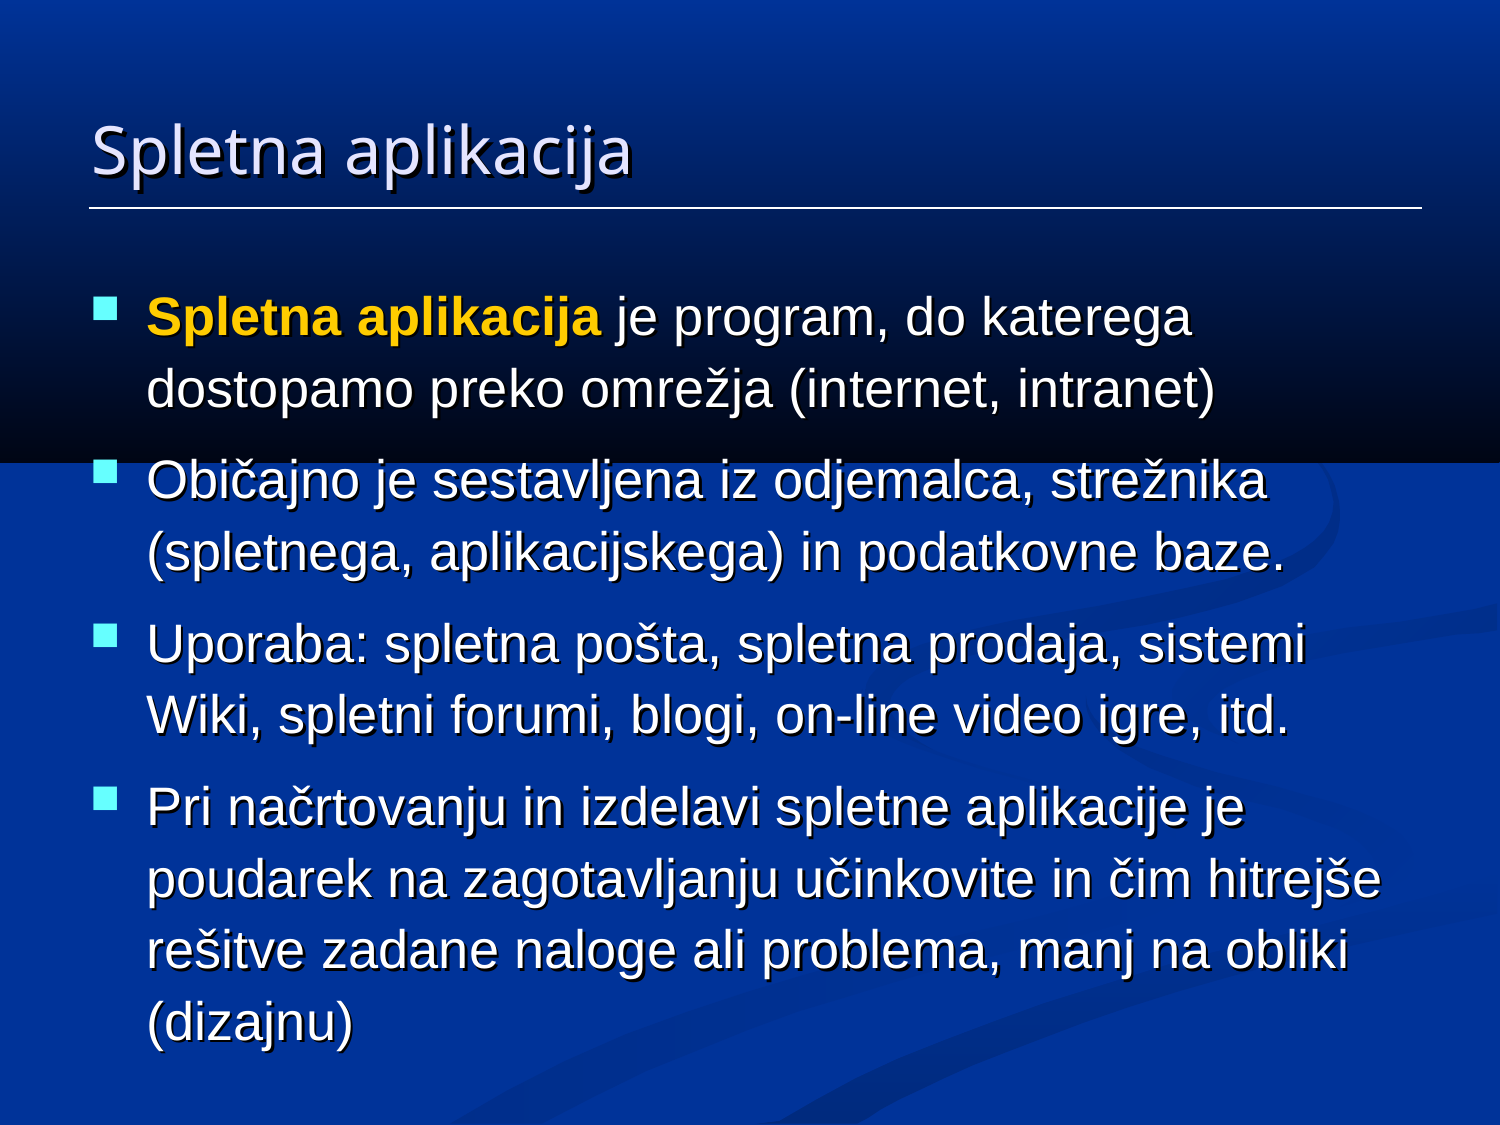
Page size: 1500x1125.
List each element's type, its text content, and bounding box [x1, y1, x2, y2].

list Spletna aplikacija je program, do katerega dostopamo preko omrežja (internet, intranet) Običajno je sestavljena iz odjemalca, strežnika (spletnega, aplikacijskega) in podatkovne baze. Uporaba: spletna pošta, spletna prodaja, sistemi Wiki, spletni forumi, blogi, on-line video igre, itd. Pri načrtovanju in izdelavi spletne aplikacije je poudarek na zagotavljanju učinkovite in čim hitrejše rešitve zadane naloge ali problema, manj na obliki (dizajnu) [75, 267, 1426, 1071]
text_box Spletna aplikacija [76, 54, 1459, 242]
